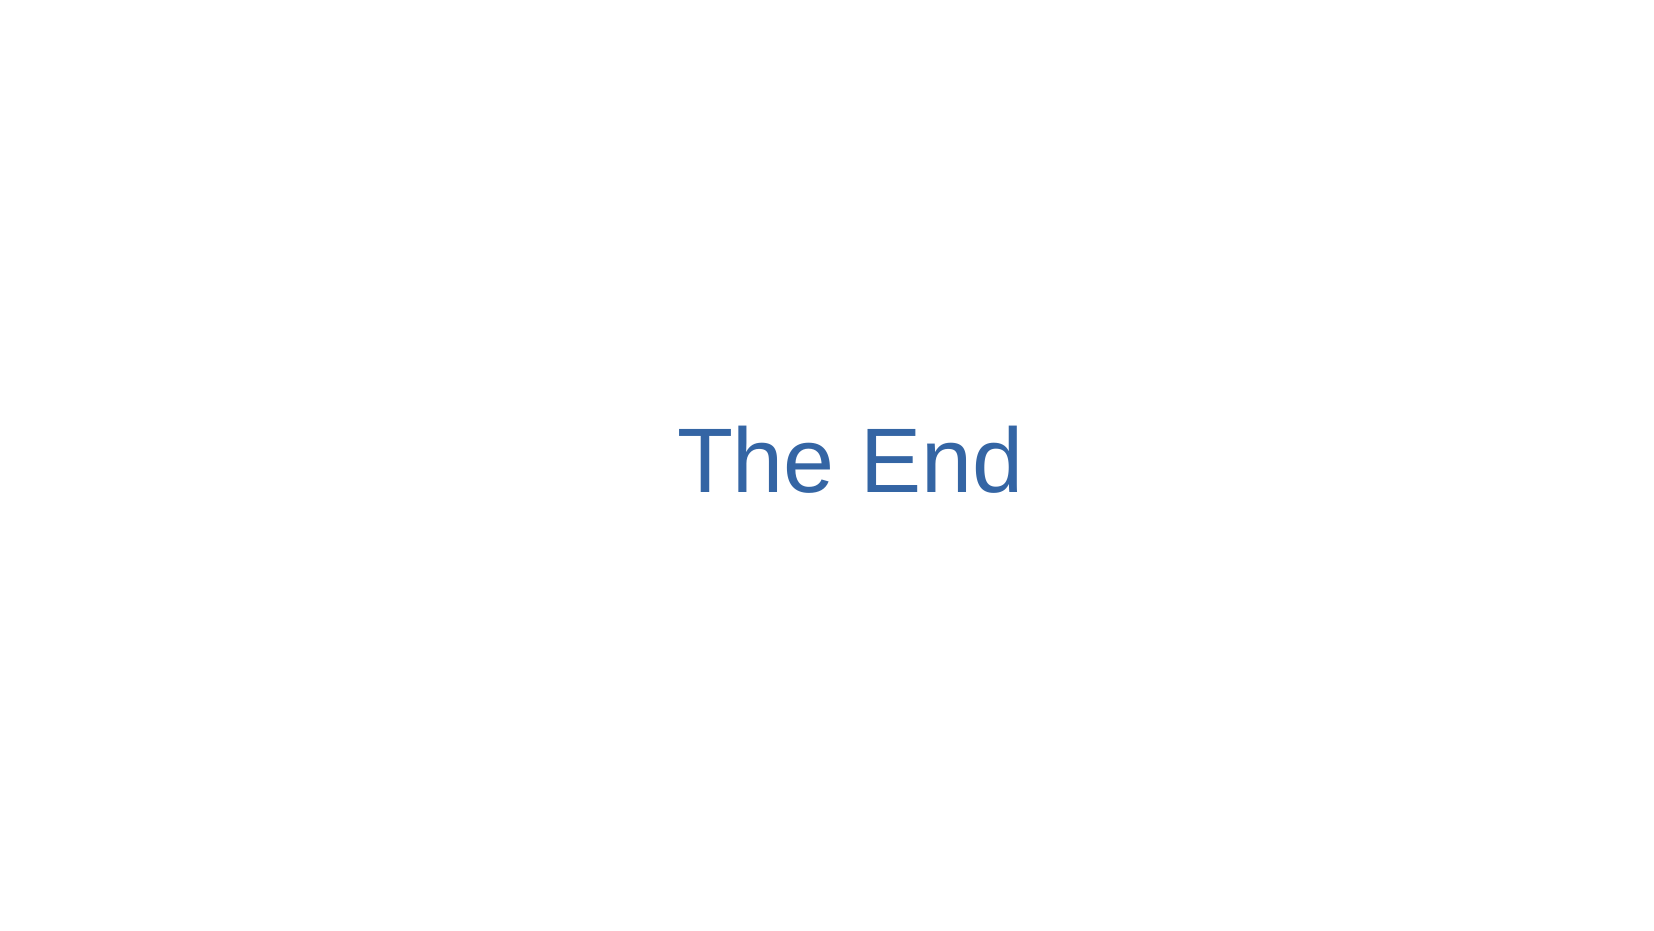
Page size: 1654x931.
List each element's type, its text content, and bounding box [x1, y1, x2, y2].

title The End [106, 377, 1595, 534]
